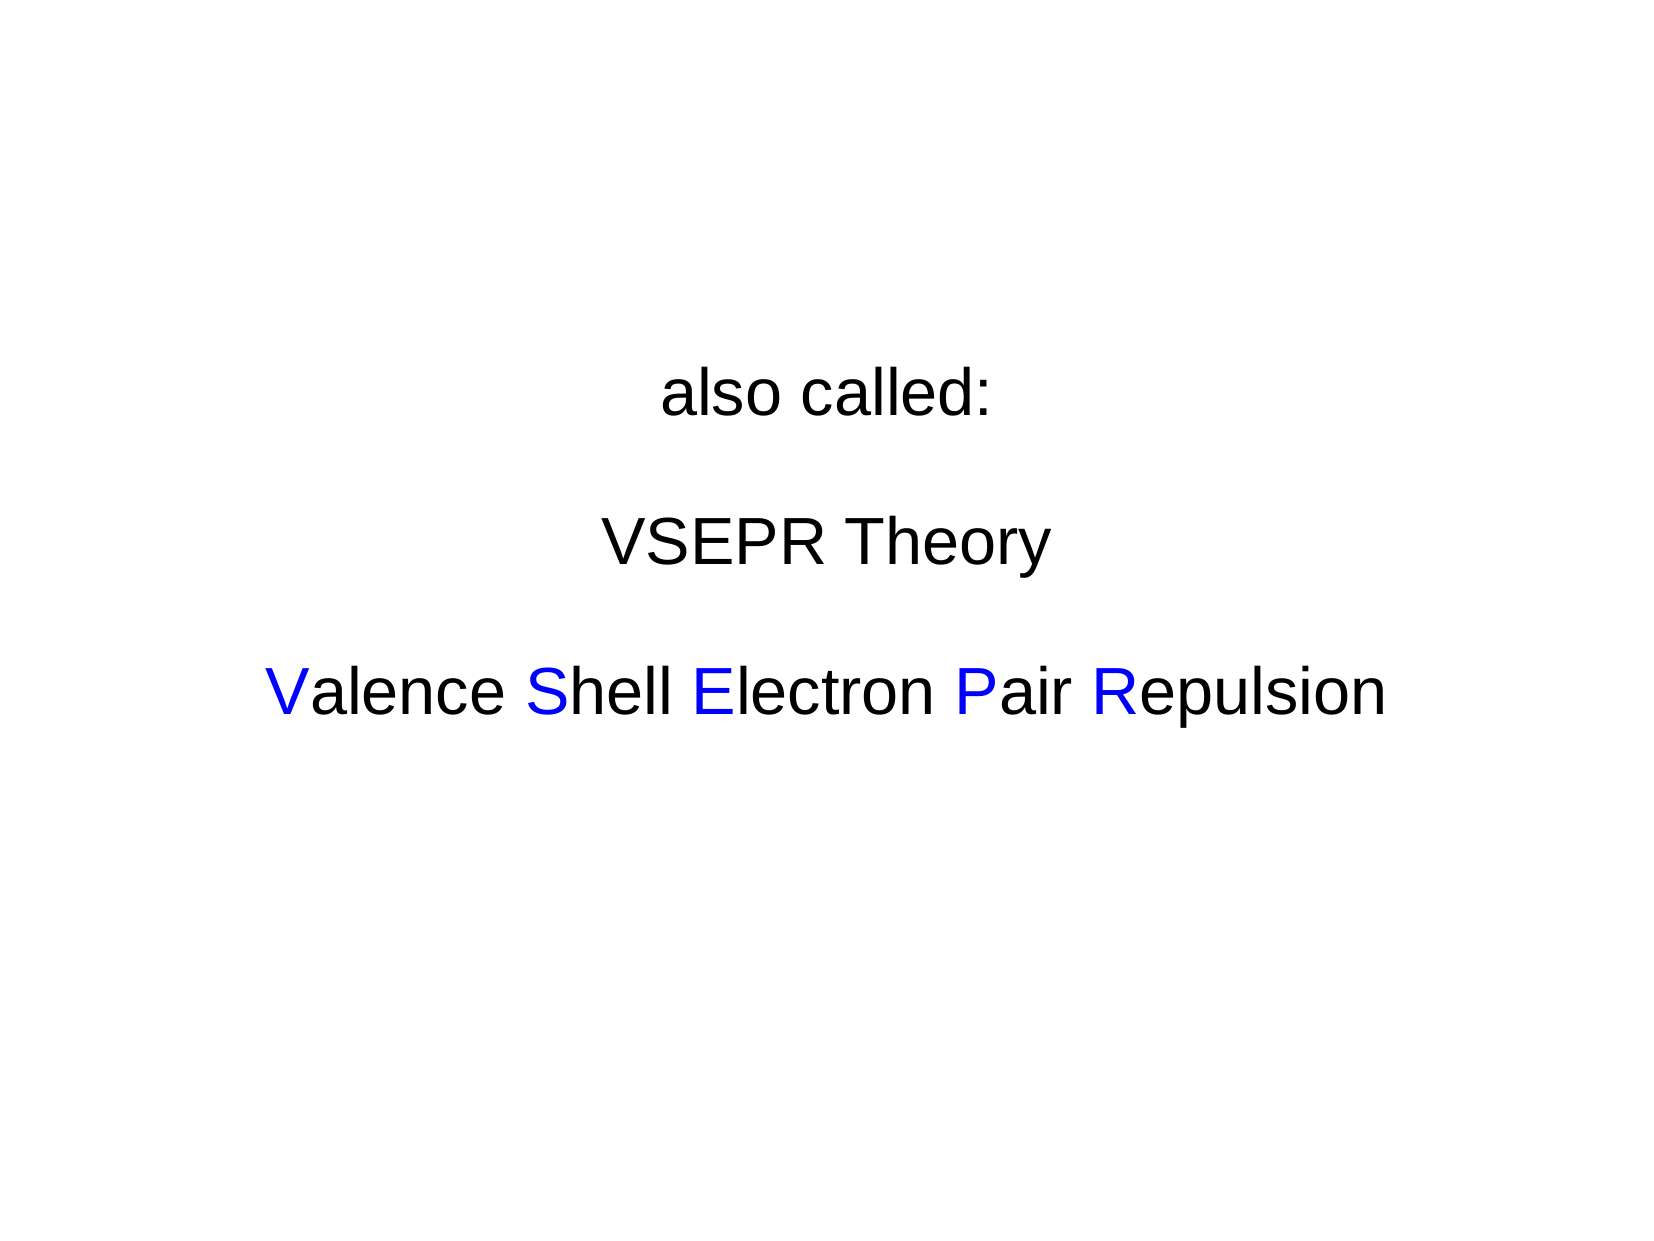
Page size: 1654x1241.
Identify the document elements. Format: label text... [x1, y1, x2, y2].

subtitle also called: VSEPR Theory Valence Shell Electron Pair Repulsion [82, 49, 1571, 1109]
